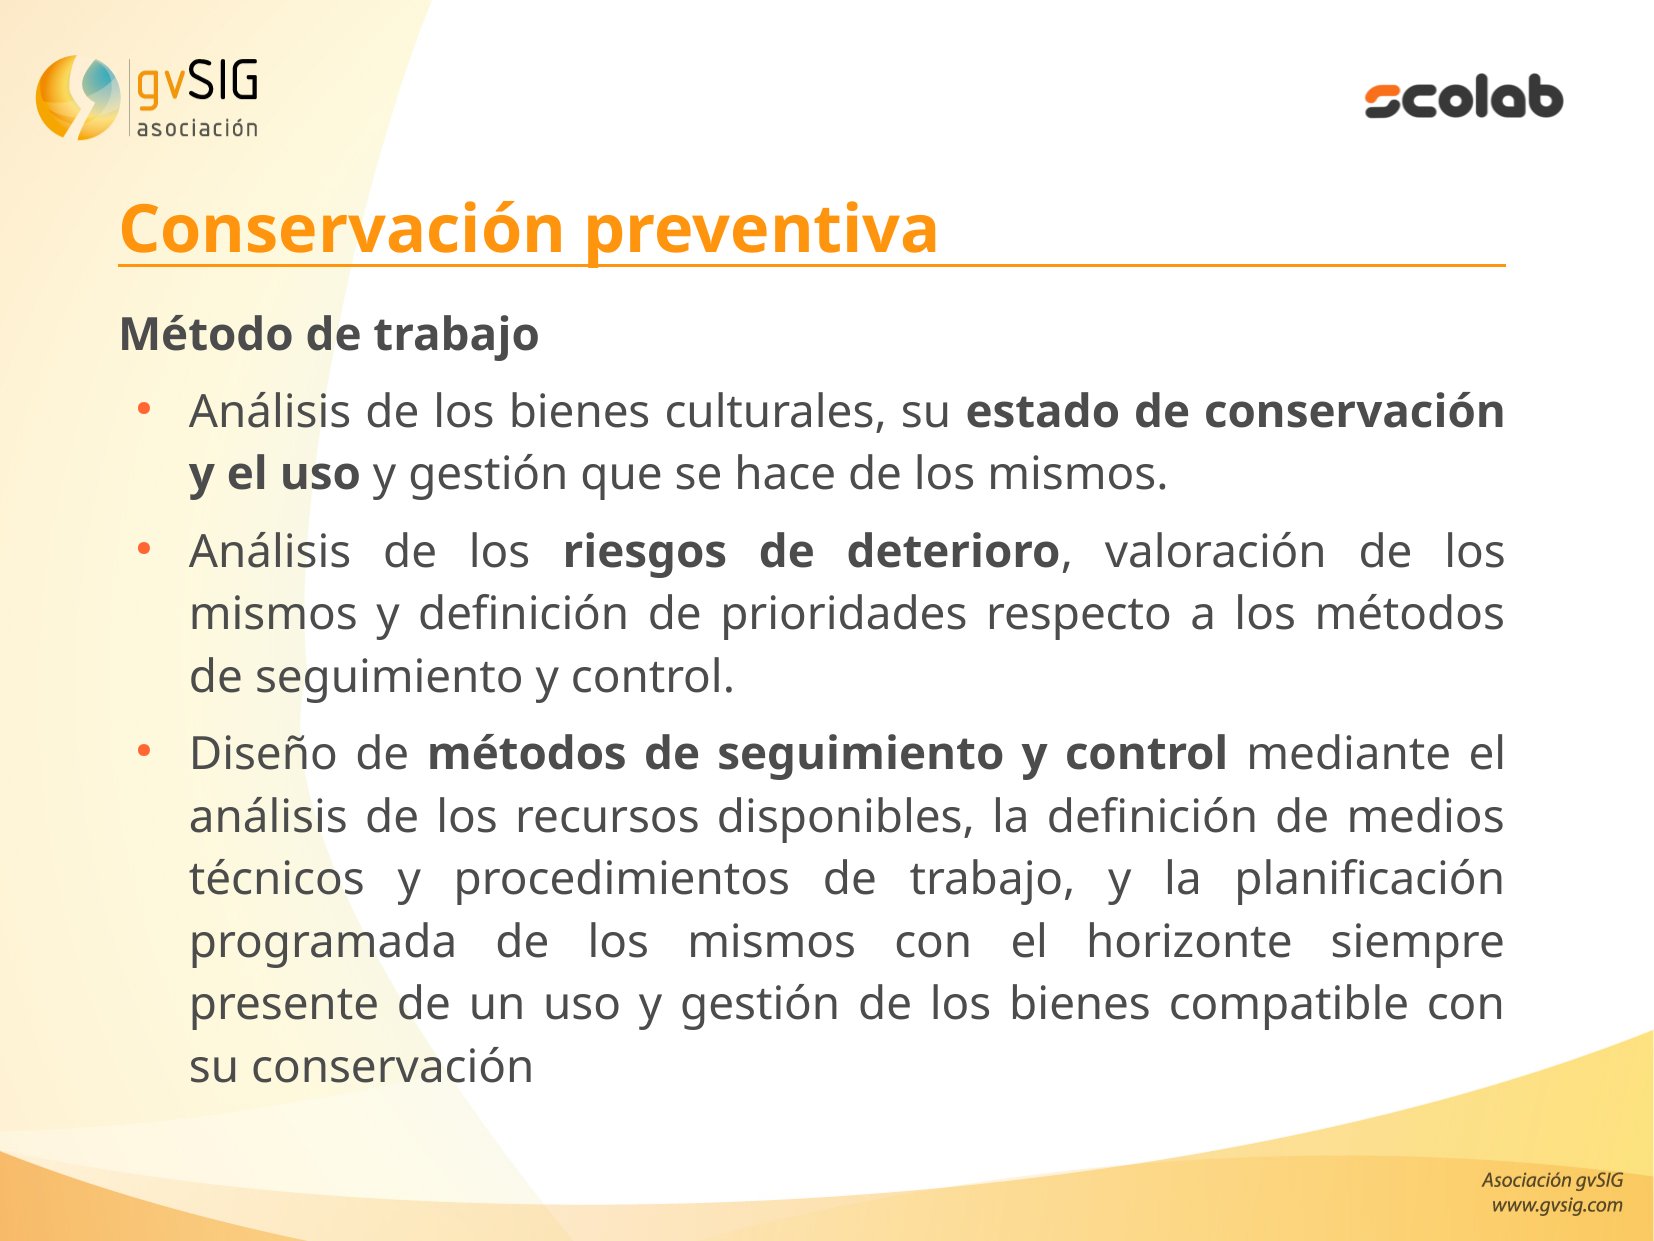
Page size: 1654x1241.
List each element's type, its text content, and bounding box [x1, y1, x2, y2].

list Método de trabajo Análisis de los bienes culturales, su estado de conservación y el uso y gestión que se hace de los mismos. Análisis de los riesgos de deterioro, valoración de los mismos y definición de prioridades respecto a los métodos de seguimiento y control. Diseño de métodos de seguimiento y control mediante el análisis de los recursos disponibles, la definición de medios técnicos y procedimientos de trabajo, y la planificación programada de los mismos con el horizonte siempre presente de un uso y gestión de los bienes compatible con su conservación [118, 301, 1506, 1041]
picture [0, 0, 1654, 1241]
title Conservación preventiva [118, 177, 1607, 276]
